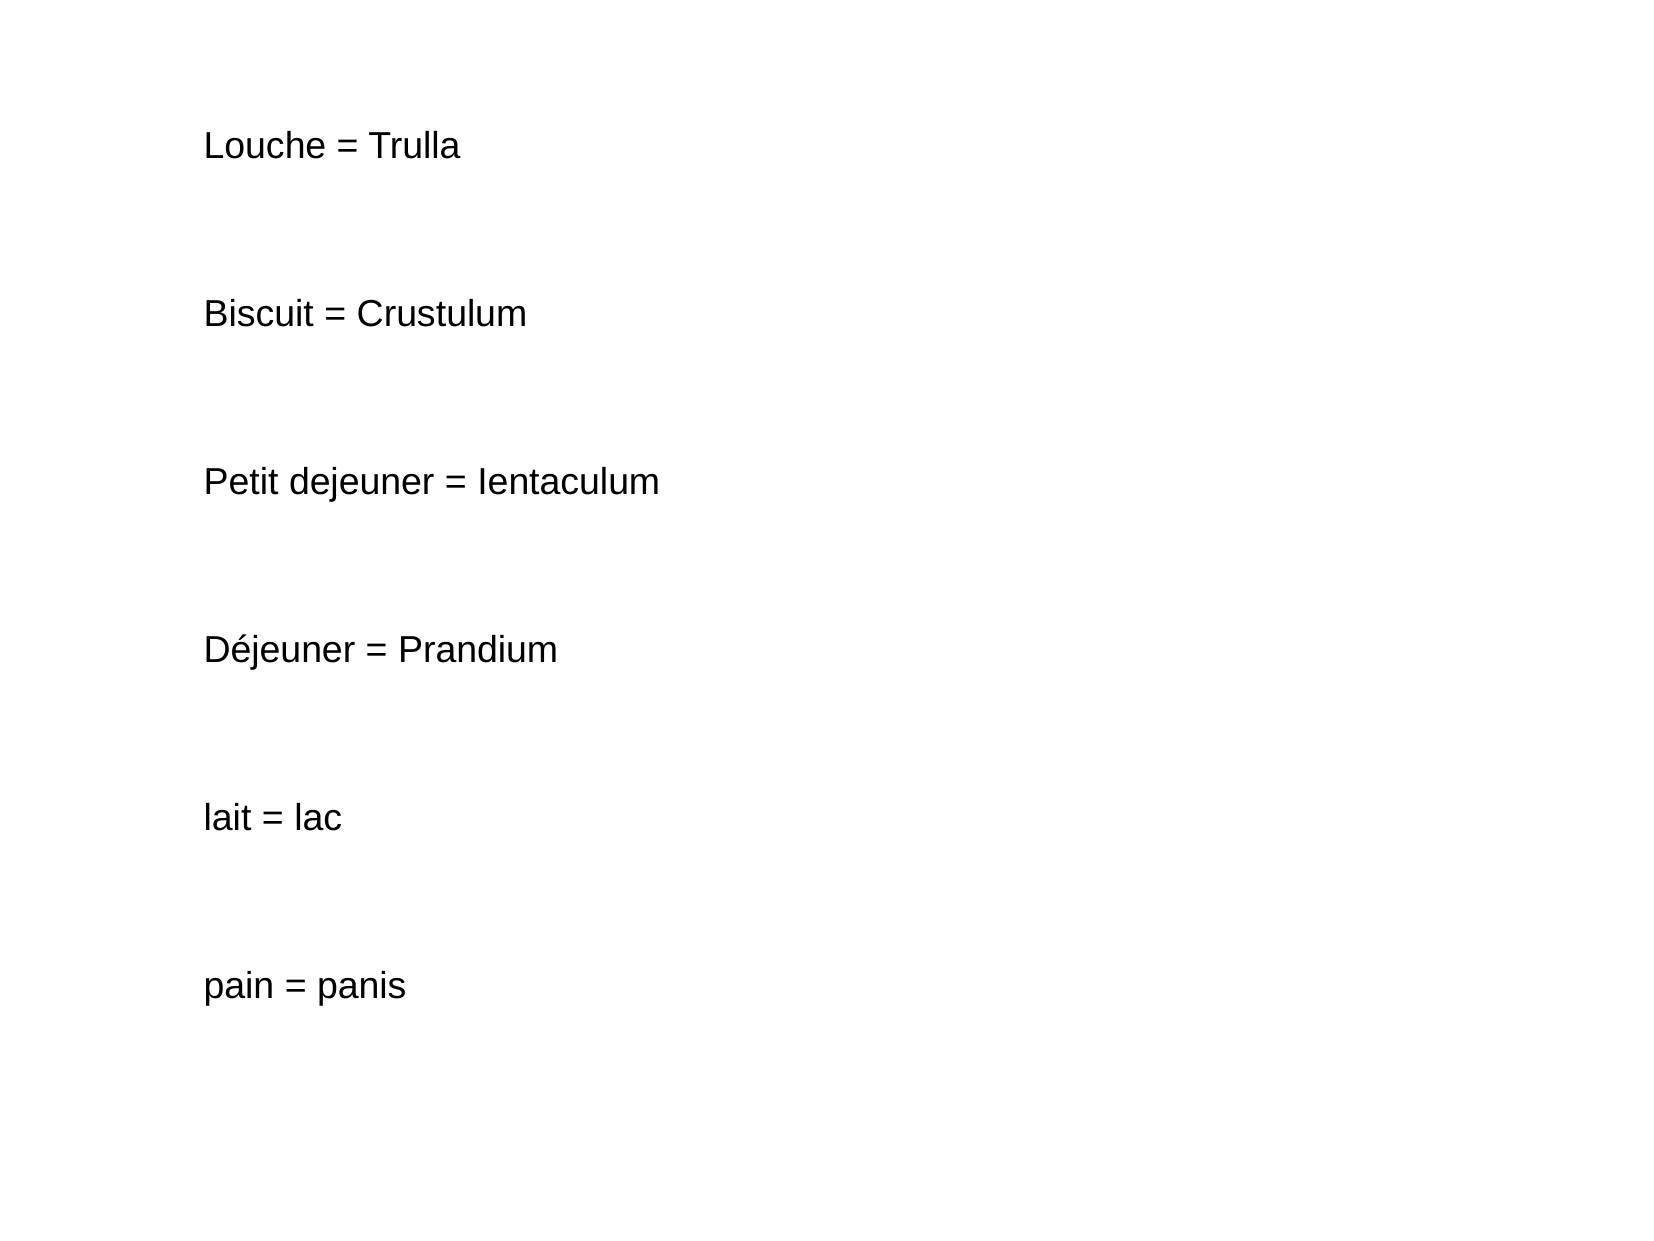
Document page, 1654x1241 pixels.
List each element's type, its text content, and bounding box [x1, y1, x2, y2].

text_box Louche = Trulla Biscuit = Crustulum Petit dejeuner = Ientaculum Déjeuner = Prandium lait = lac pain = panis [188, 117, 1477, 1087]
